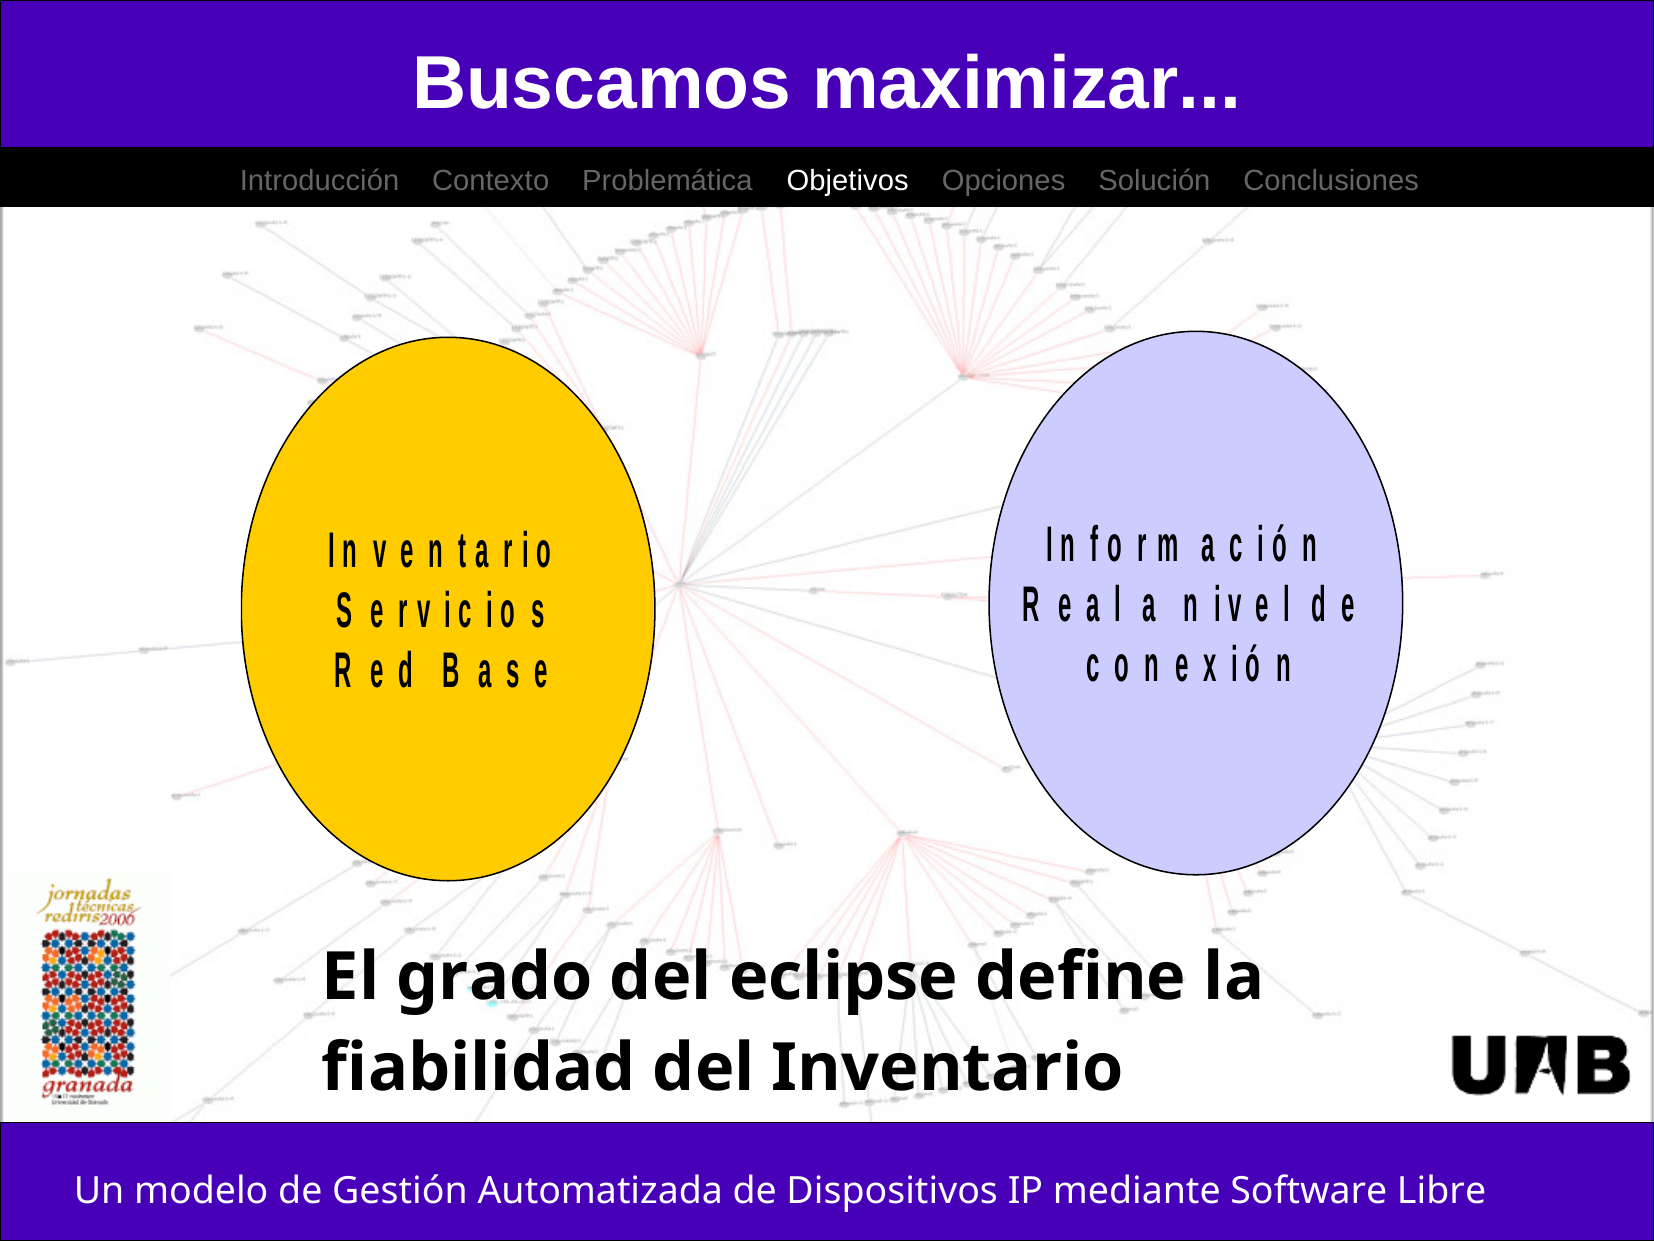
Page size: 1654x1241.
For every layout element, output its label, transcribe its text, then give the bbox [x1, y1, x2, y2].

picture [0, 284, 1654, 1122]
title Introducción Contexto Problemática Objetivos Opciones Solución Conclusiones [0, 76, 1654, 284]
text_box El grado del eclipse define la fiabilidad del Inventario [318, 921, 1382, 1099]
title Buscamos maximizar... [82, 11, 1571, 154]
